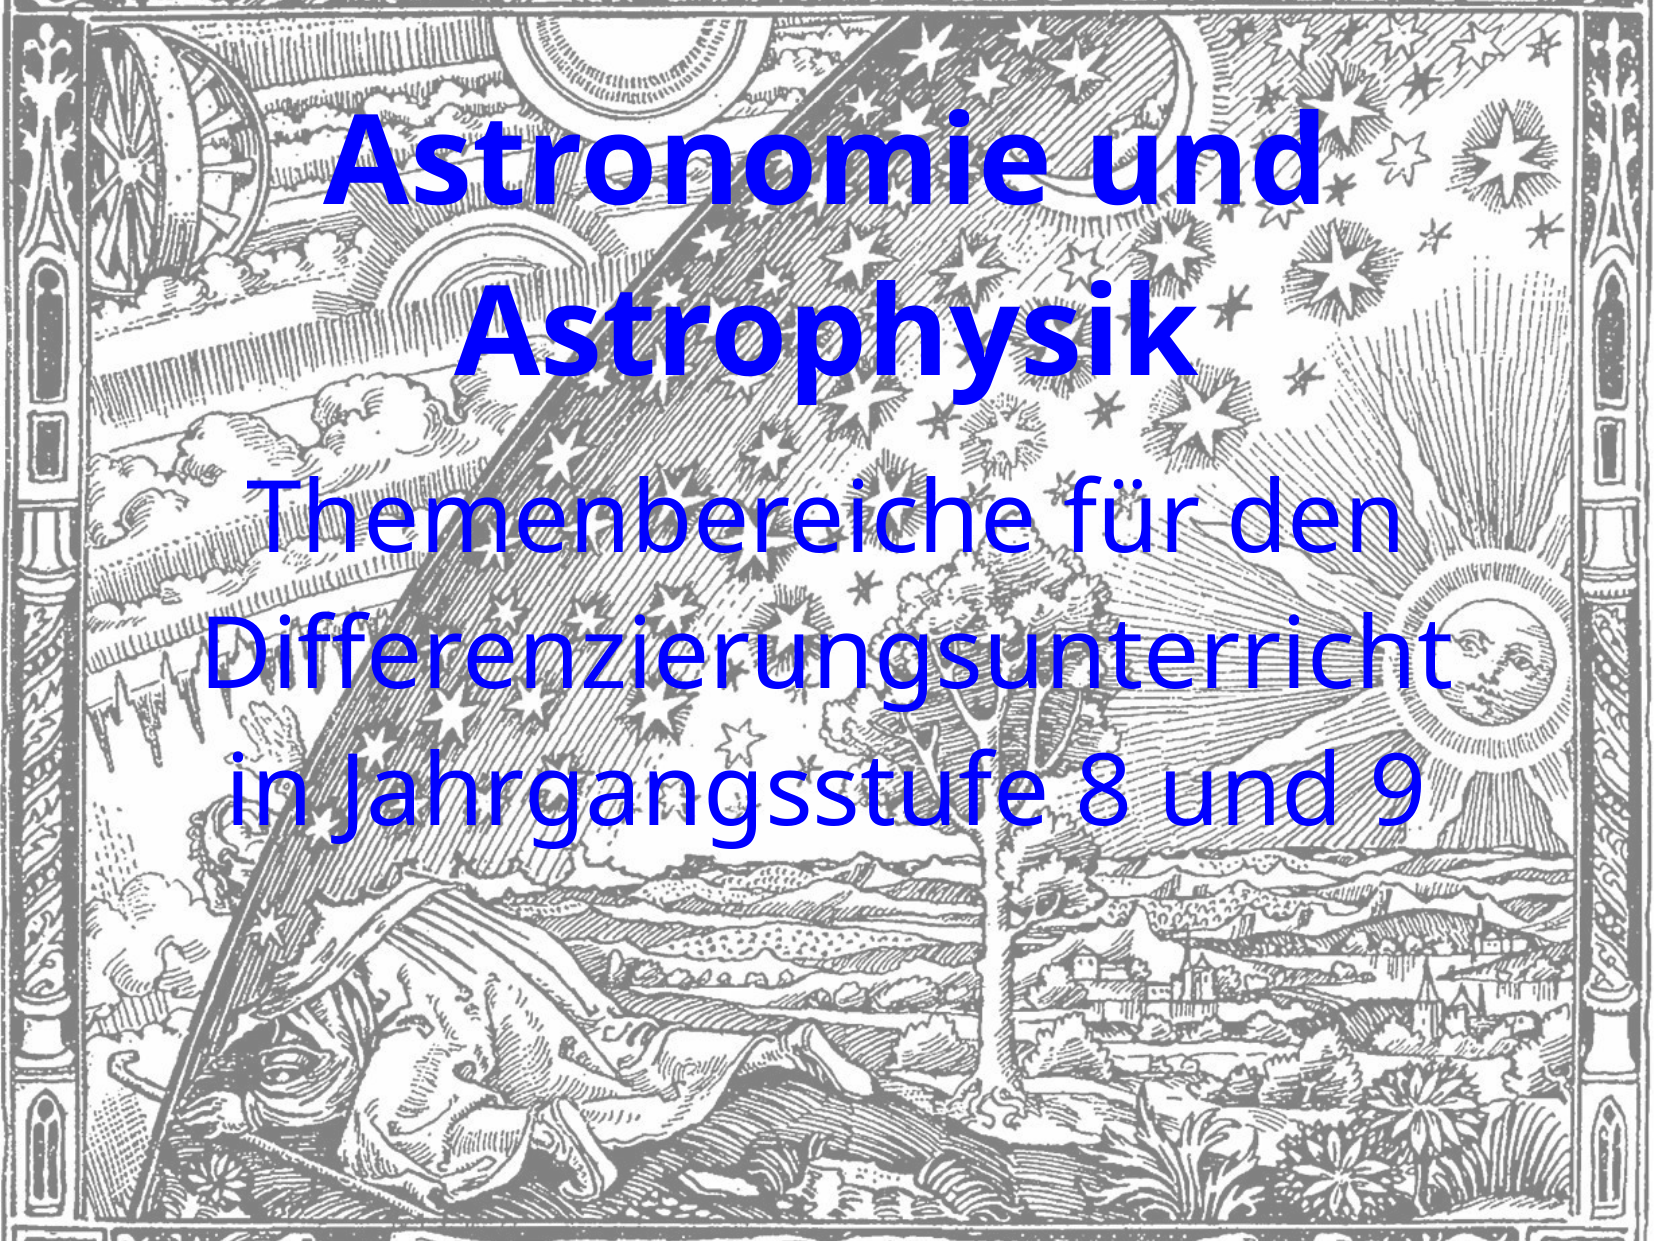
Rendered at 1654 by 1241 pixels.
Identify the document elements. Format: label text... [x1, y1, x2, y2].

text_box [0, 0, 1654, 1241]
title Astronomie und Astrophysik [82, 67, 1571, 290]
subtitle Themenbereiche für den Differenzierungsunterricht in Jahrgangsstufe 8 und 9 [82, 290, 1571, 1010]
